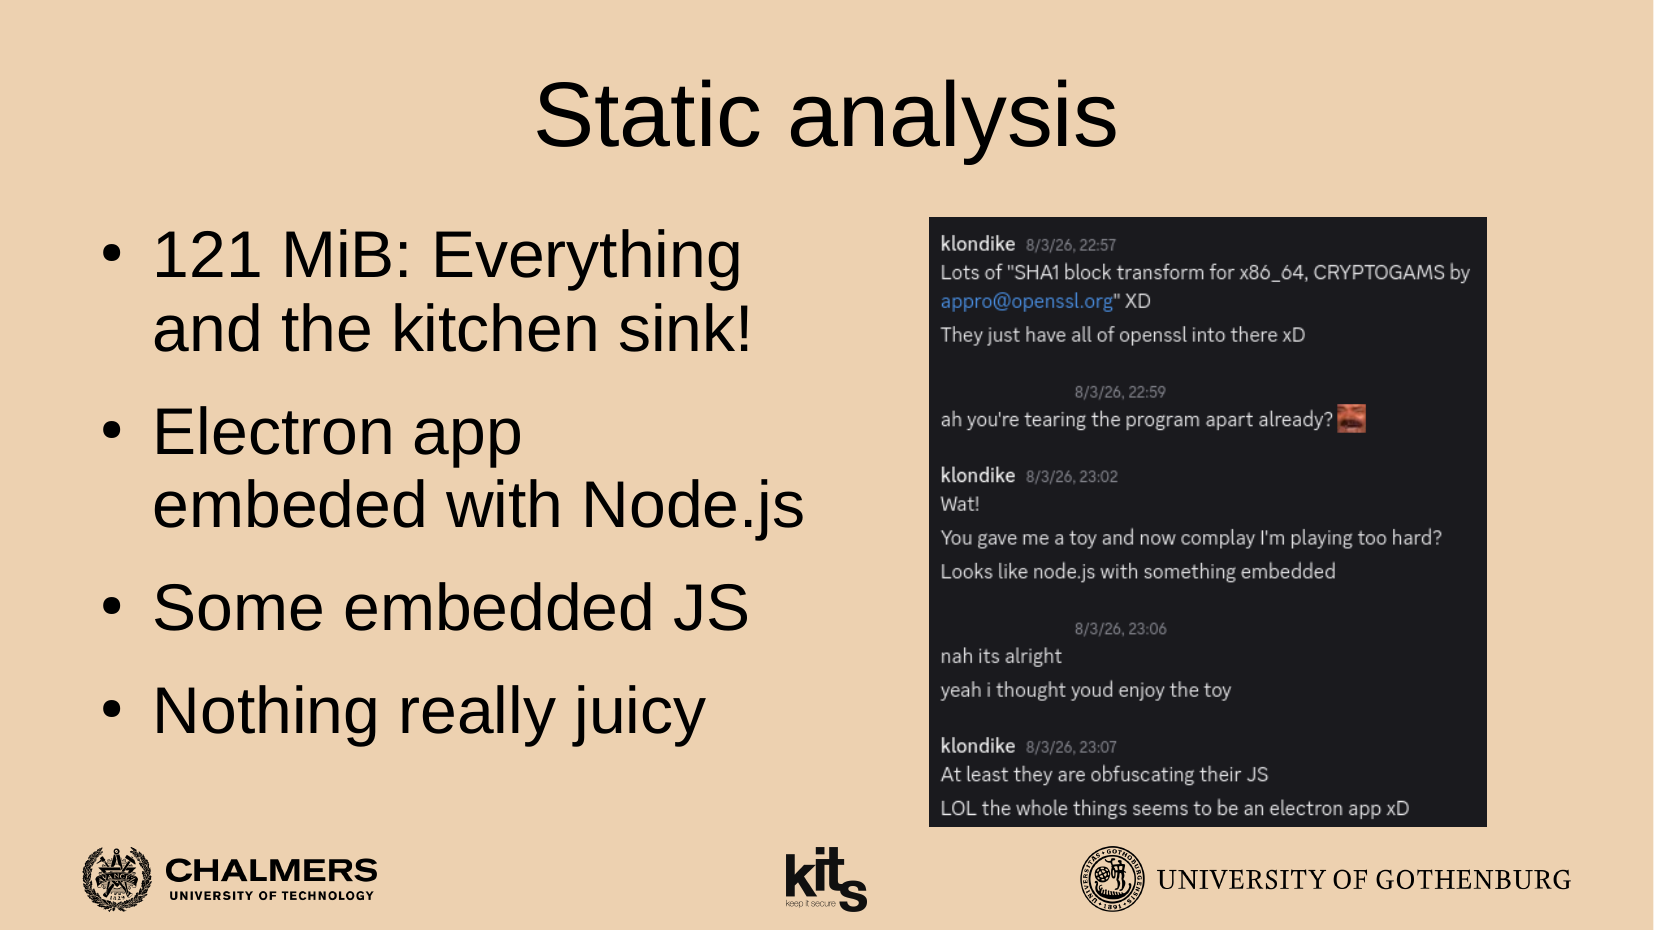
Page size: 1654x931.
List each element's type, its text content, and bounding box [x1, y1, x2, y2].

picture [786, 847, 867, 912]
list 121 MiB: Everything and the kitchen sink! Electron app embeded with Node.js Some embedded JS Nothing really juicy [82, 217, 809, 827]
title Static analysis [82, 37, 1571, 193]
picture [82, 847, 377, 912]
picture [1080, 846, 1571, 912]
picture [929, 217, 1487, 827]
